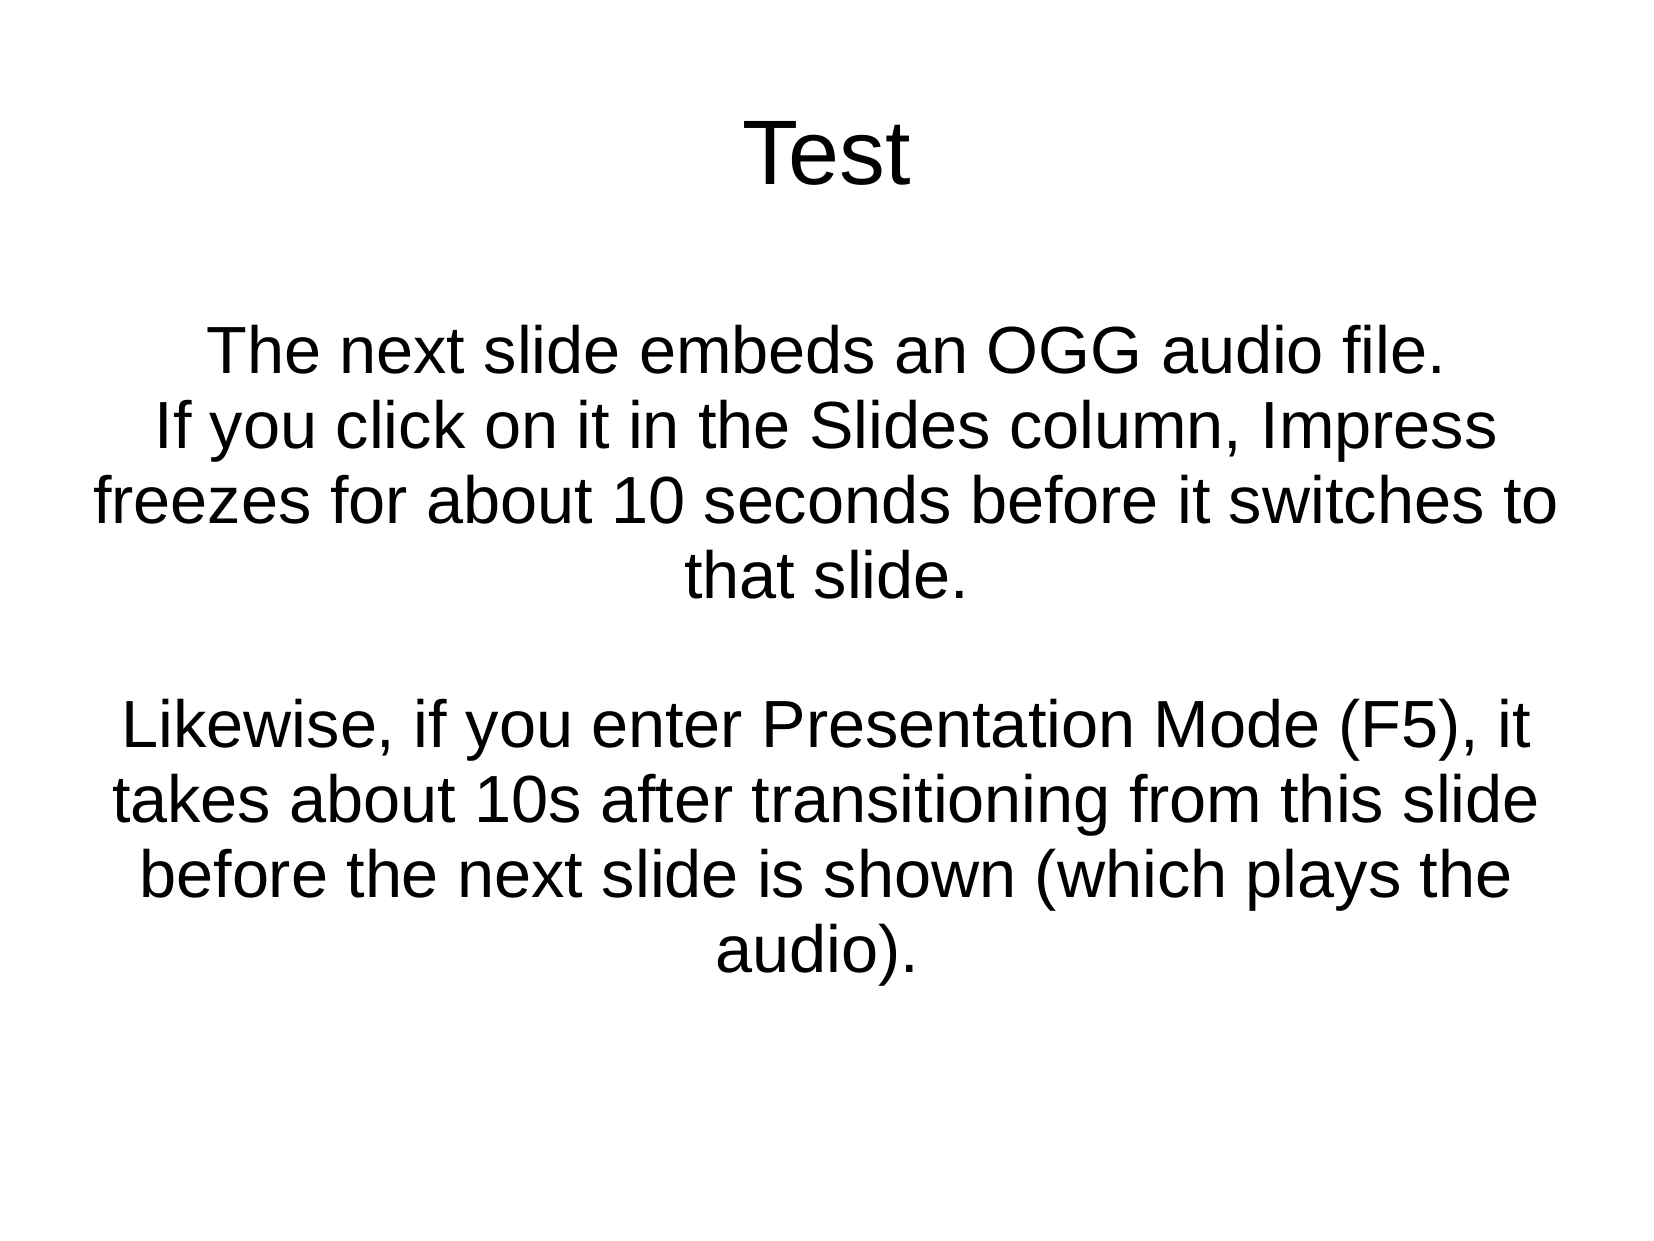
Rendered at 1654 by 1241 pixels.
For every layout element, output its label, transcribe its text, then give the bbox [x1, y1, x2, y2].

title Test [82, 49, 1571, 257]
subtitle The next slide embeds an OGG audio file. If you click on it in the Slides column, Impress freezes for about 10 seconds before it switches to that slide. Likewise, if you enter Presentation Mode (F5), it takes about 10s after transitioning from this slide before the next slide is shown (which plays the audio). [82, 290, 1571, 1010]
